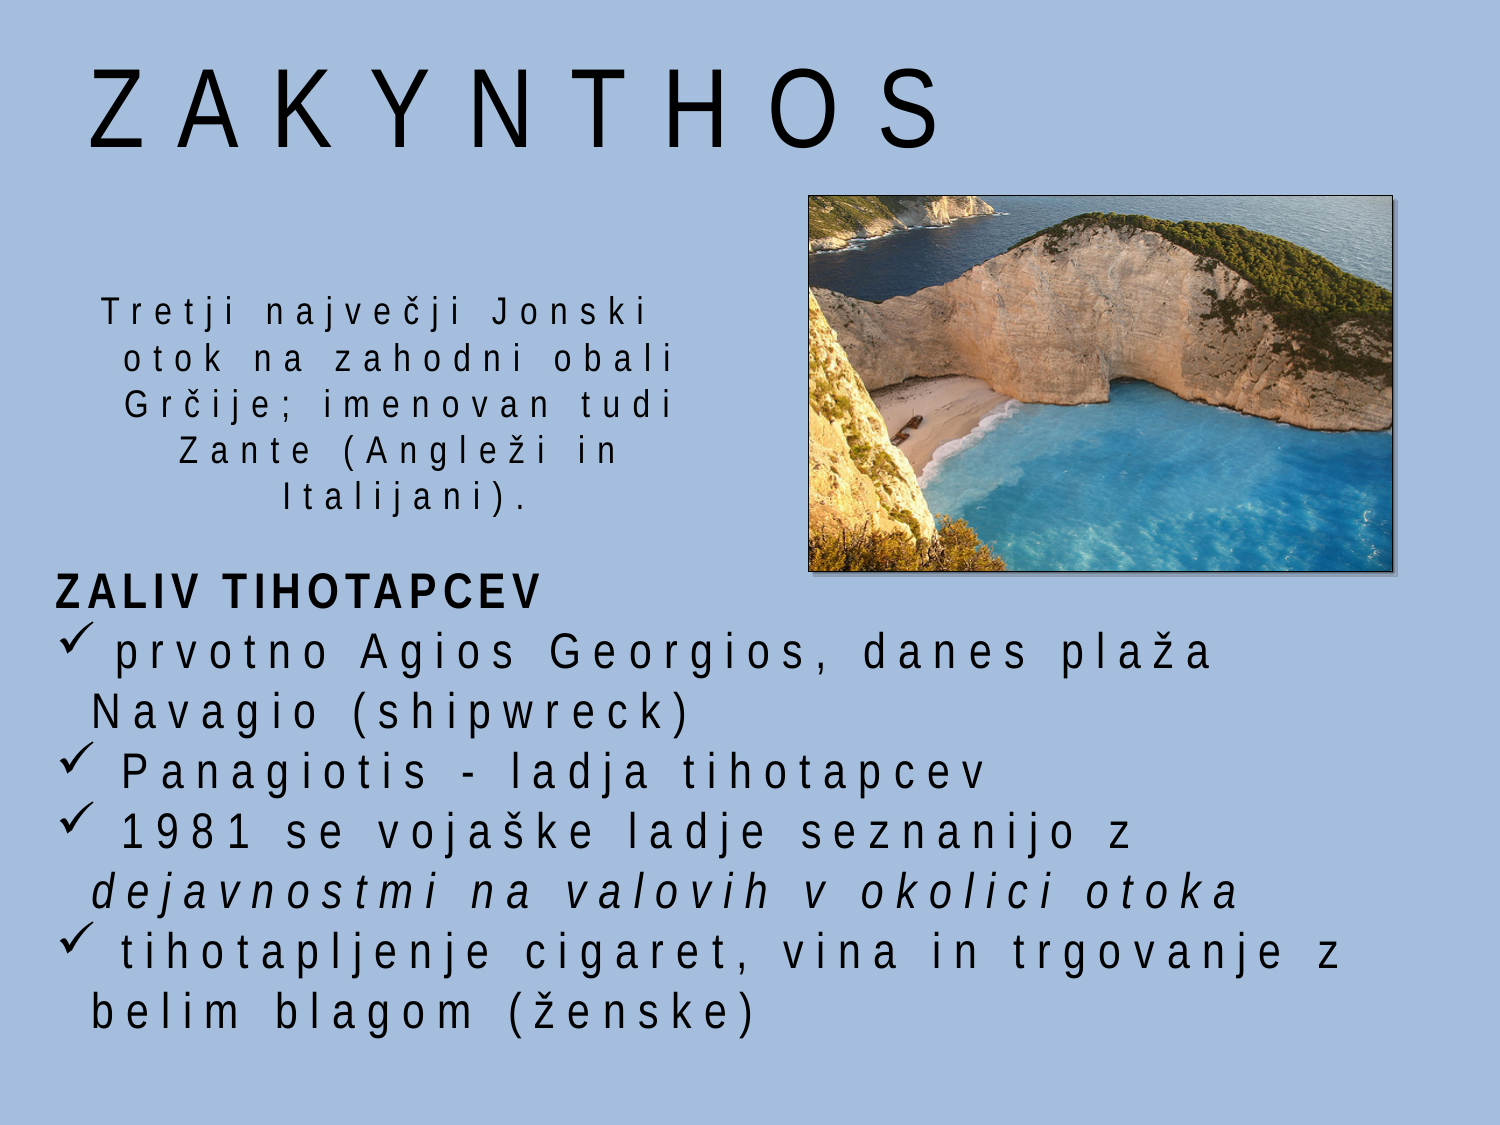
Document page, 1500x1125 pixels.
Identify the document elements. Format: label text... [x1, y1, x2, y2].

picture [809, 196, 1392, 550]
title Z A K Y N T H O S [64, 19, 965, 186]
list Tretji največji Jonski otok na zahodni obali Grčije; imenovan tudi Zante (Angleži in Italijani). [29, 278, 729, 528]
text_box ZALIV TIHOTAPCEV prvotno Agios Georgios, danes plaža Navagio (shipwreck) Panagiotis - ladja tihotapcev 1981 se vojaške ladje seznanijo z dejavnostmi na valovih v okolici otoka tihotapljenje cigaret, vina in trgovanje z belim blagom (ženske) [41, 550, 1436, 1125]
